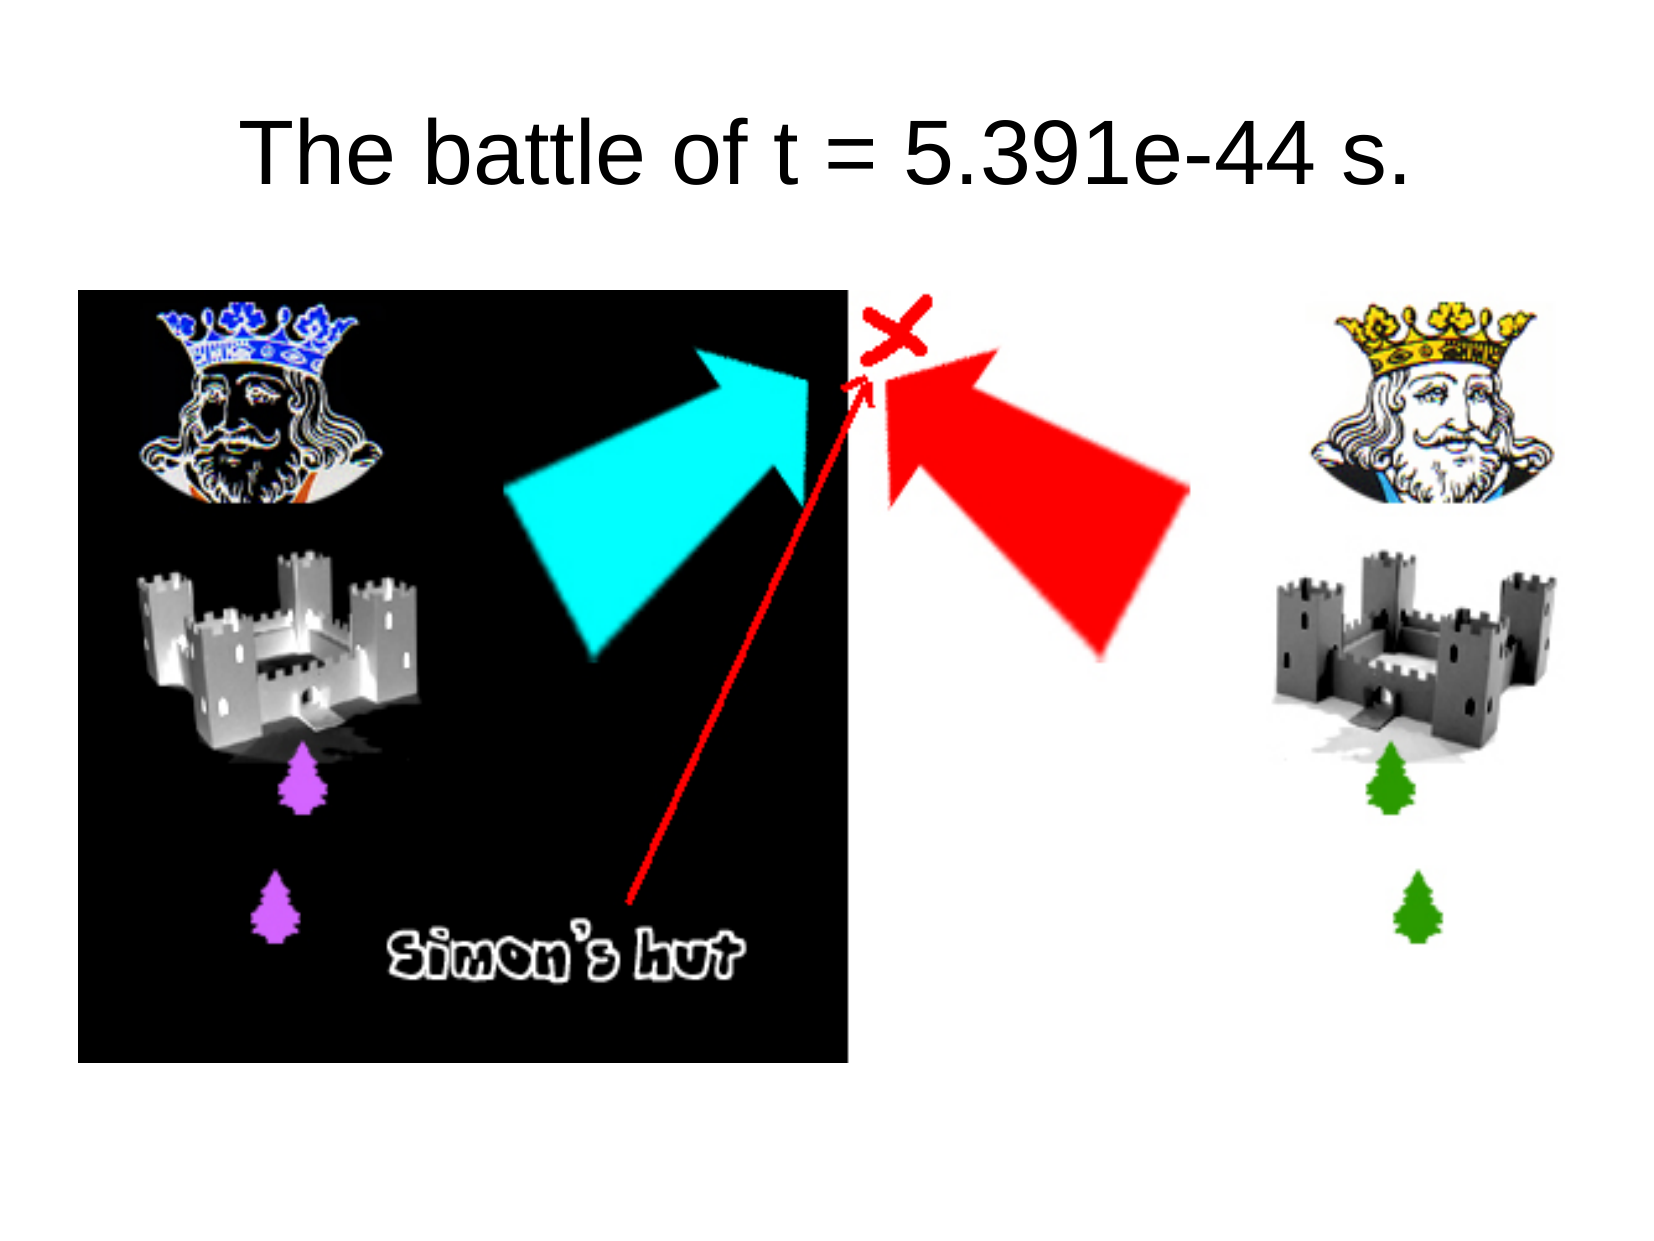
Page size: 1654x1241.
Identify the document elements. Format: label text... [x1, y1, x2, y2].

title The battle of t = 5.391e-44 s. [82, 49, 1571, 257]
picture [78, 290, 1565, 1063]
